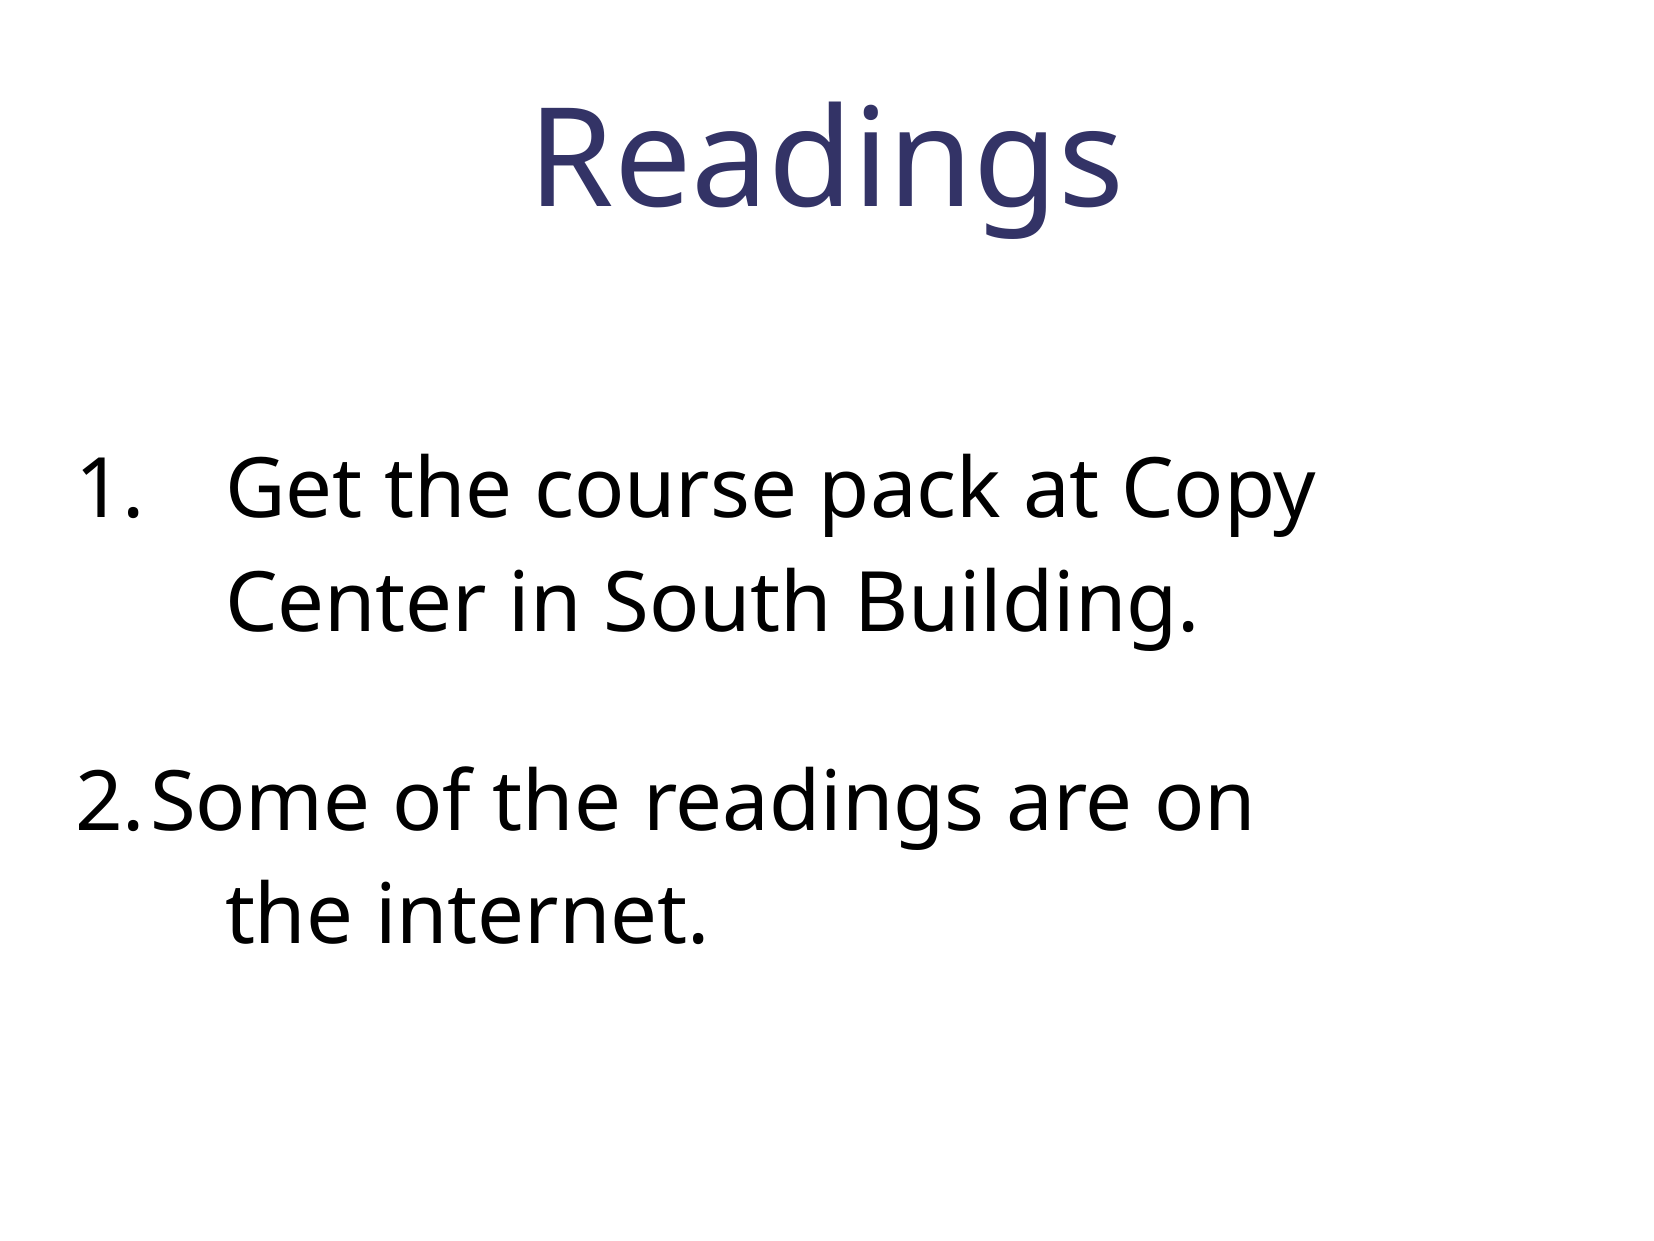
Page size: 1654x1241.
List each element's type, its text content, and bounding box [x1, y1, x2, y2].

title Readings [82, 56, 1571, 250]
subtitle 1. Get the course pack at Copy Center in South Building. [75, 412, 1613, 673]
text_box 2. Some of the readings are on the internet. [75, 703, 1578, 1007]
